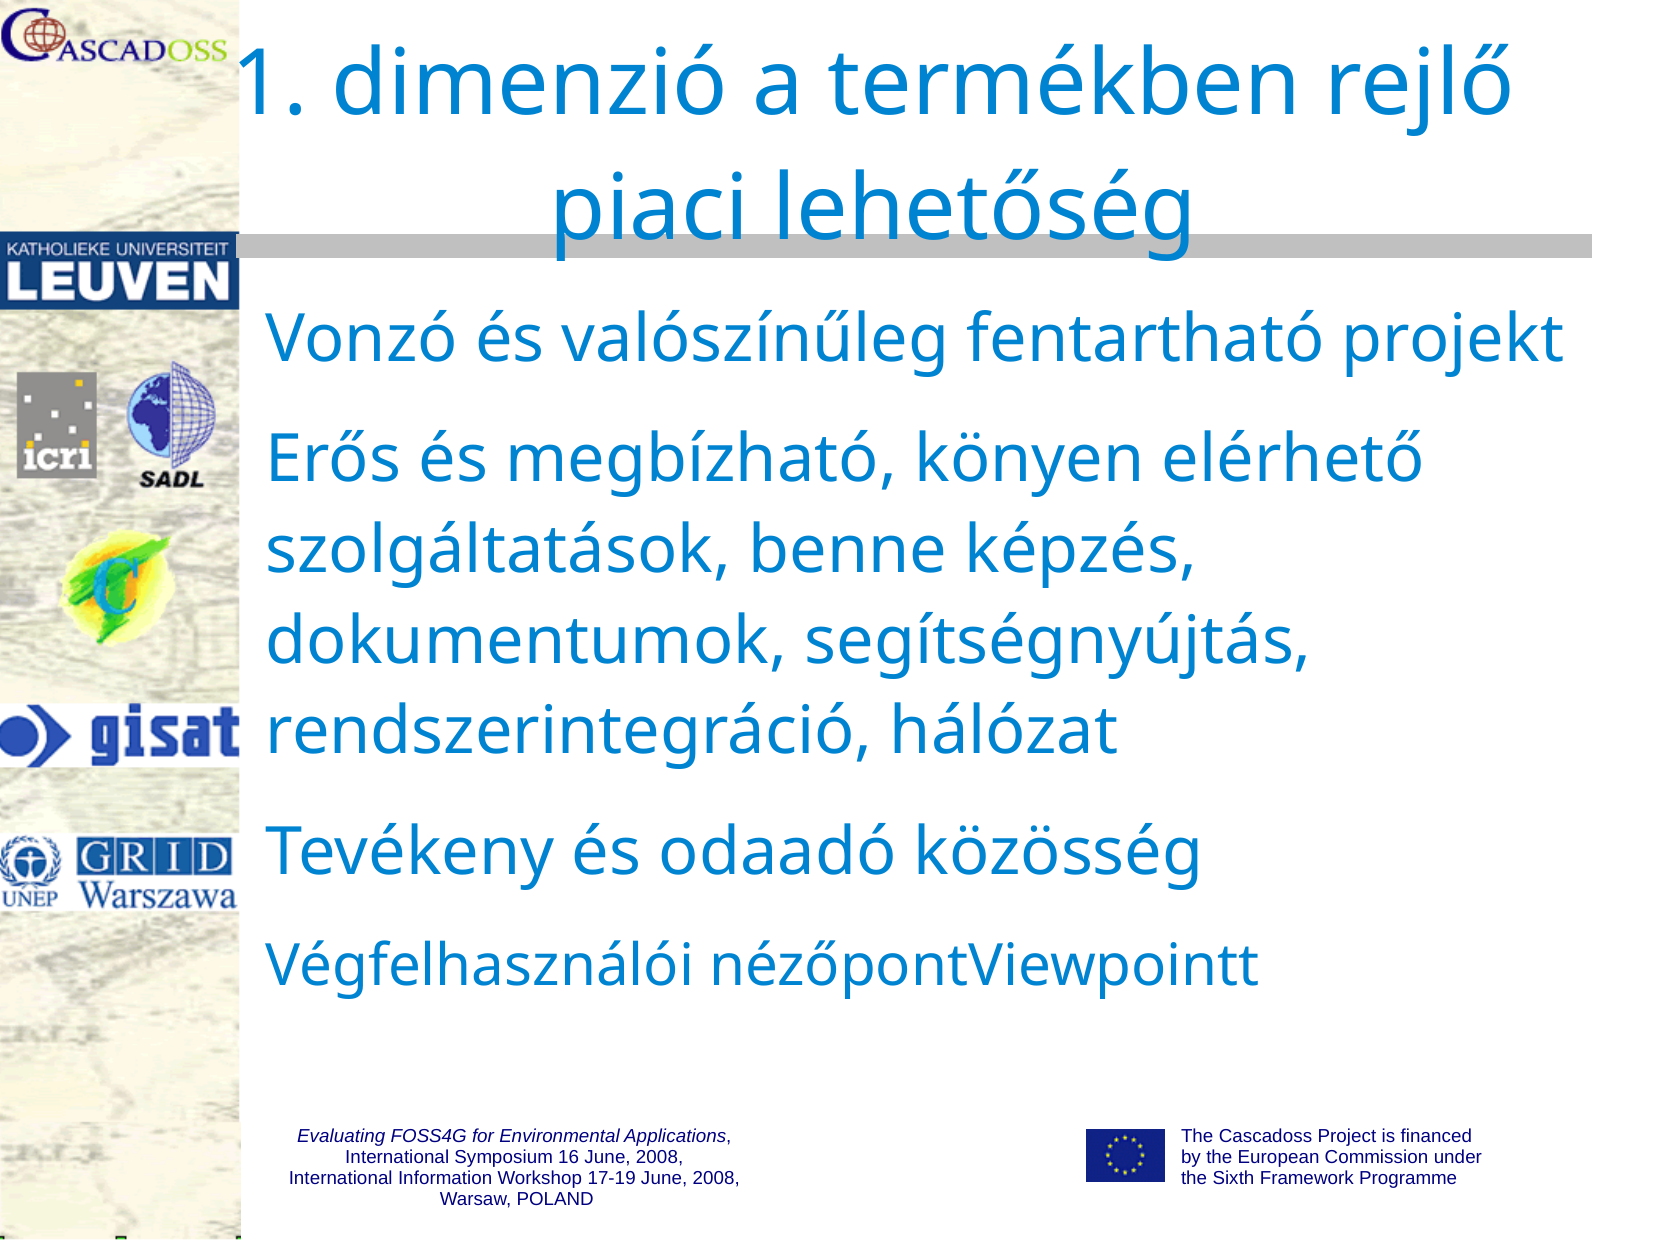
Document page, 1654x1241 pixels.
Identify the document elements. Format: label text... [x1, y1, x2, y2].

picture [0, 0, 241, 1241]
picture [1086, 1129, 1165, 1182]
list Vonzó és valószínűleg fentartható projekt Erős és megbízható, könyen elérhető szolgáltatások, benne képzés, dokumentumok, segítségnyújtás, rendszerintegráció, hálózat Tevékeny és odaadó közösség Végfelhasználói nézőpontViewpointt [265, 290, 1571, 1093]
title 1. dimenzió a termékben rejlő piaci lehetőség [177, 37, 1571, 245]
